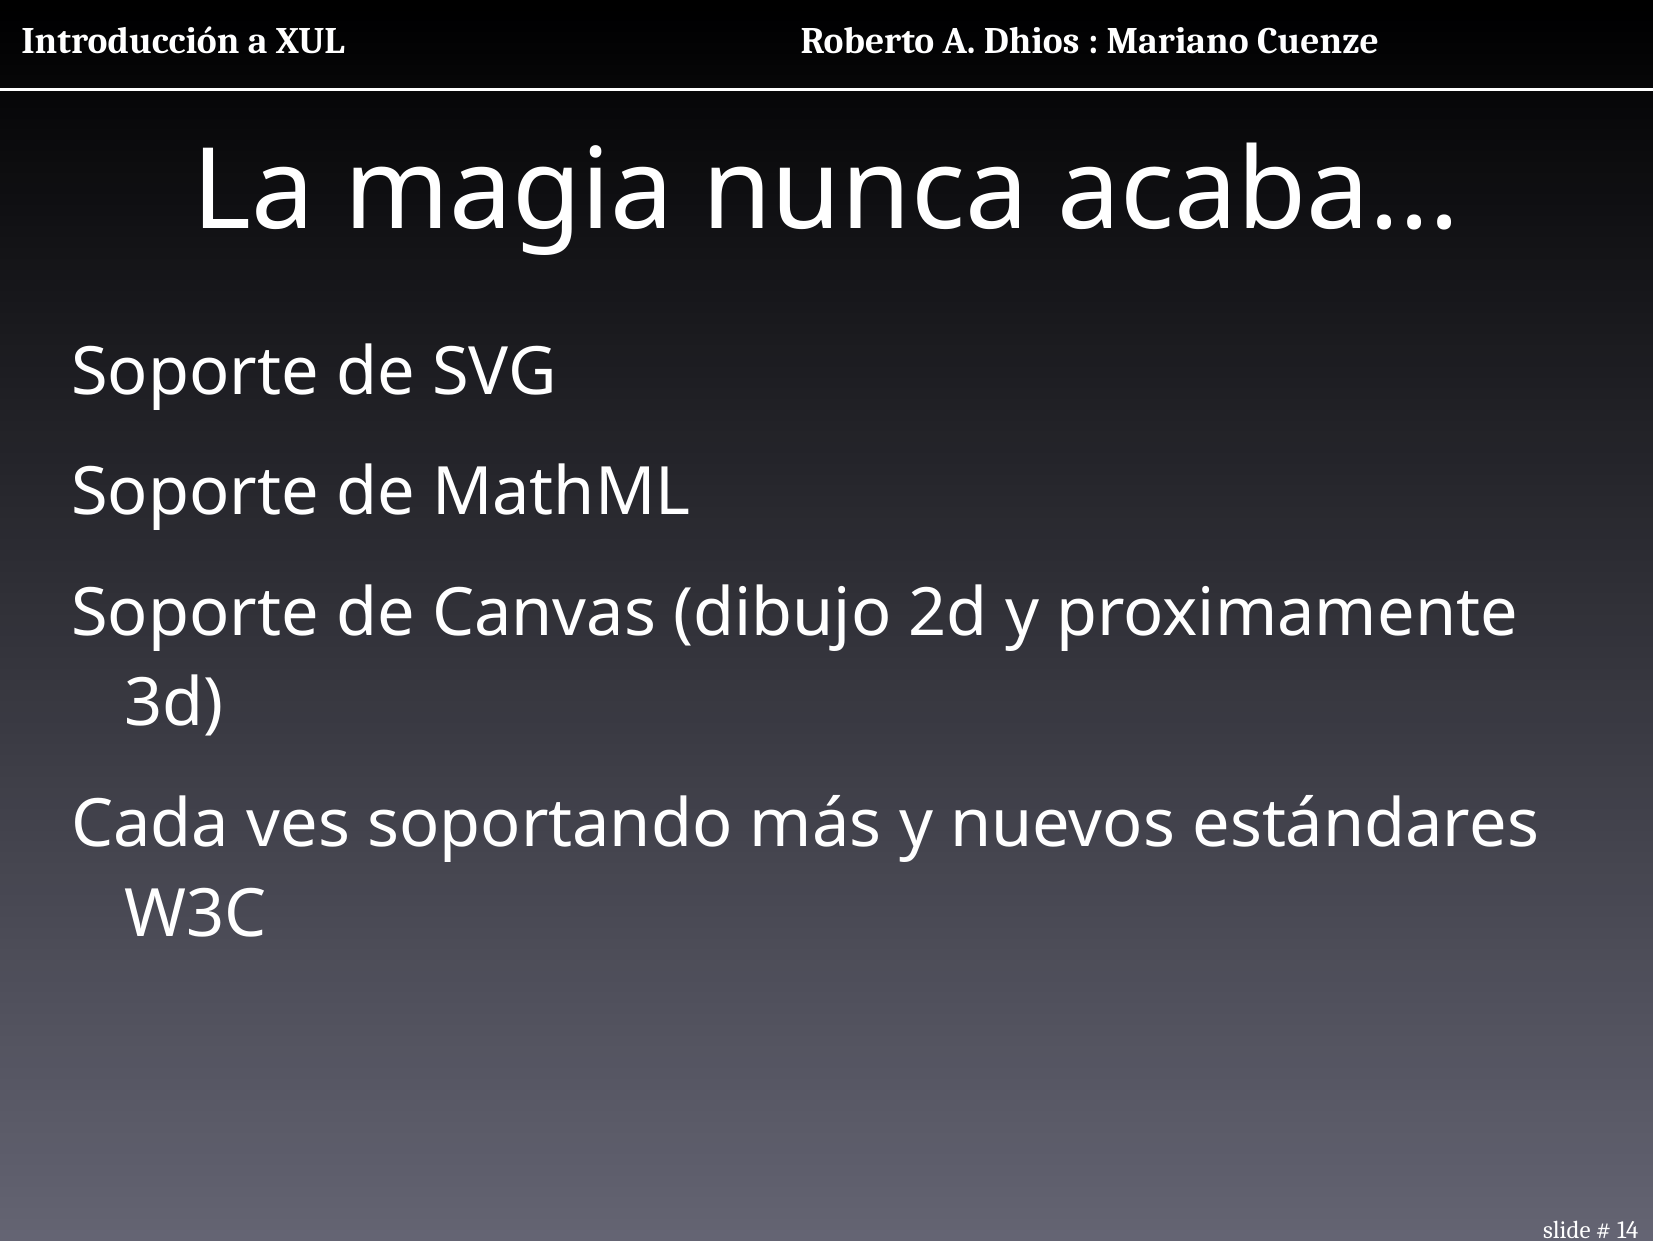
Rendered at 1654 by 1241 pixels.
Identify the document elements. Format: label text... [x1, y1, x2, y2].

text_box Introducción a XUL Roberto A. Dhios : Mariano Cuenze [6, 12, 1653, 71]
title La magia nunca acaba... [29, 91, 1625, 281]
list Soporte de SVG Soporte de MathML Soporte de Canvas (dibujo 2d y proximamente 3d) Cada ves soportando más y nuevos estándares W3C [53, 323, 1625, 916]
